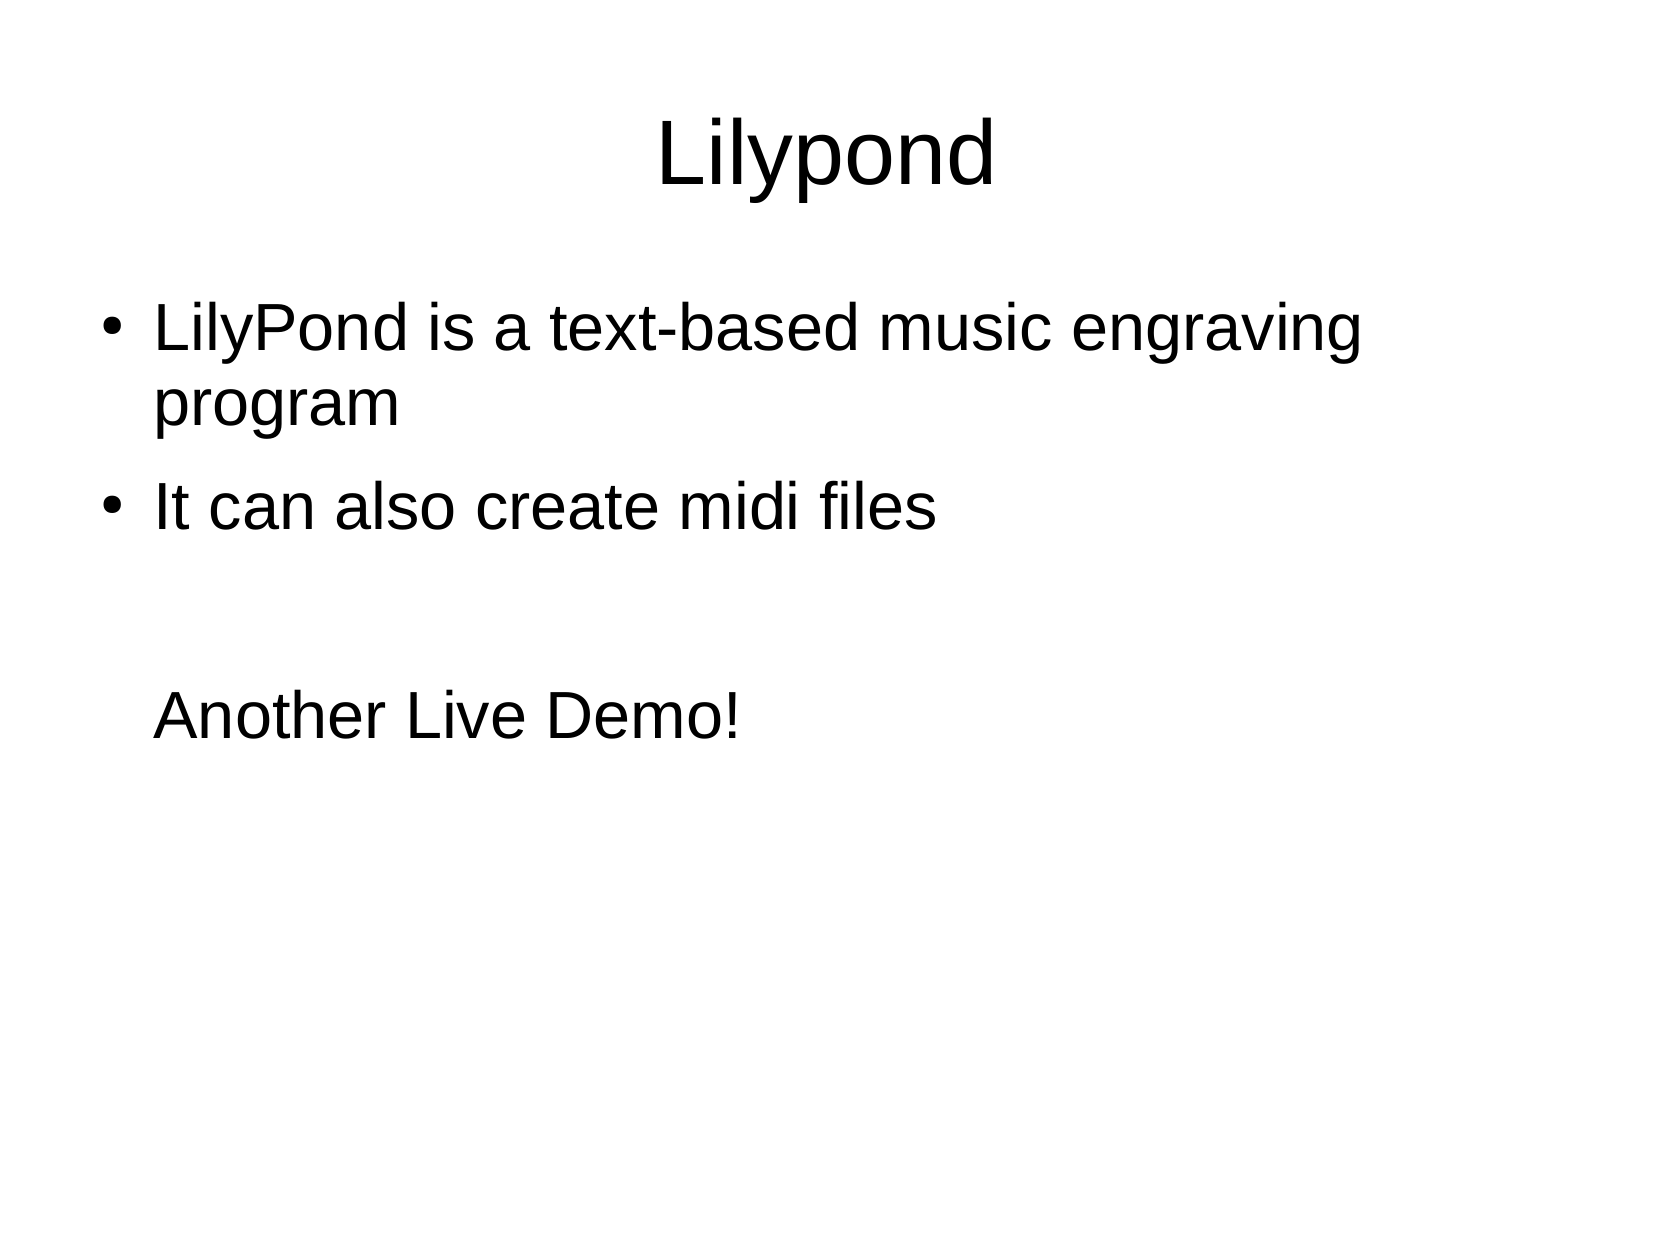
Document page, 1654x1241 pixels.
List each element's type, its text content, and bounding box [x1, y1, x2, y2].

list LilyPond is a text-based music engraving program It can also create midi files Another Live Demo! [82, 290, 1571, 1010]
title Lilypond [82, 49, 1571, 257]
